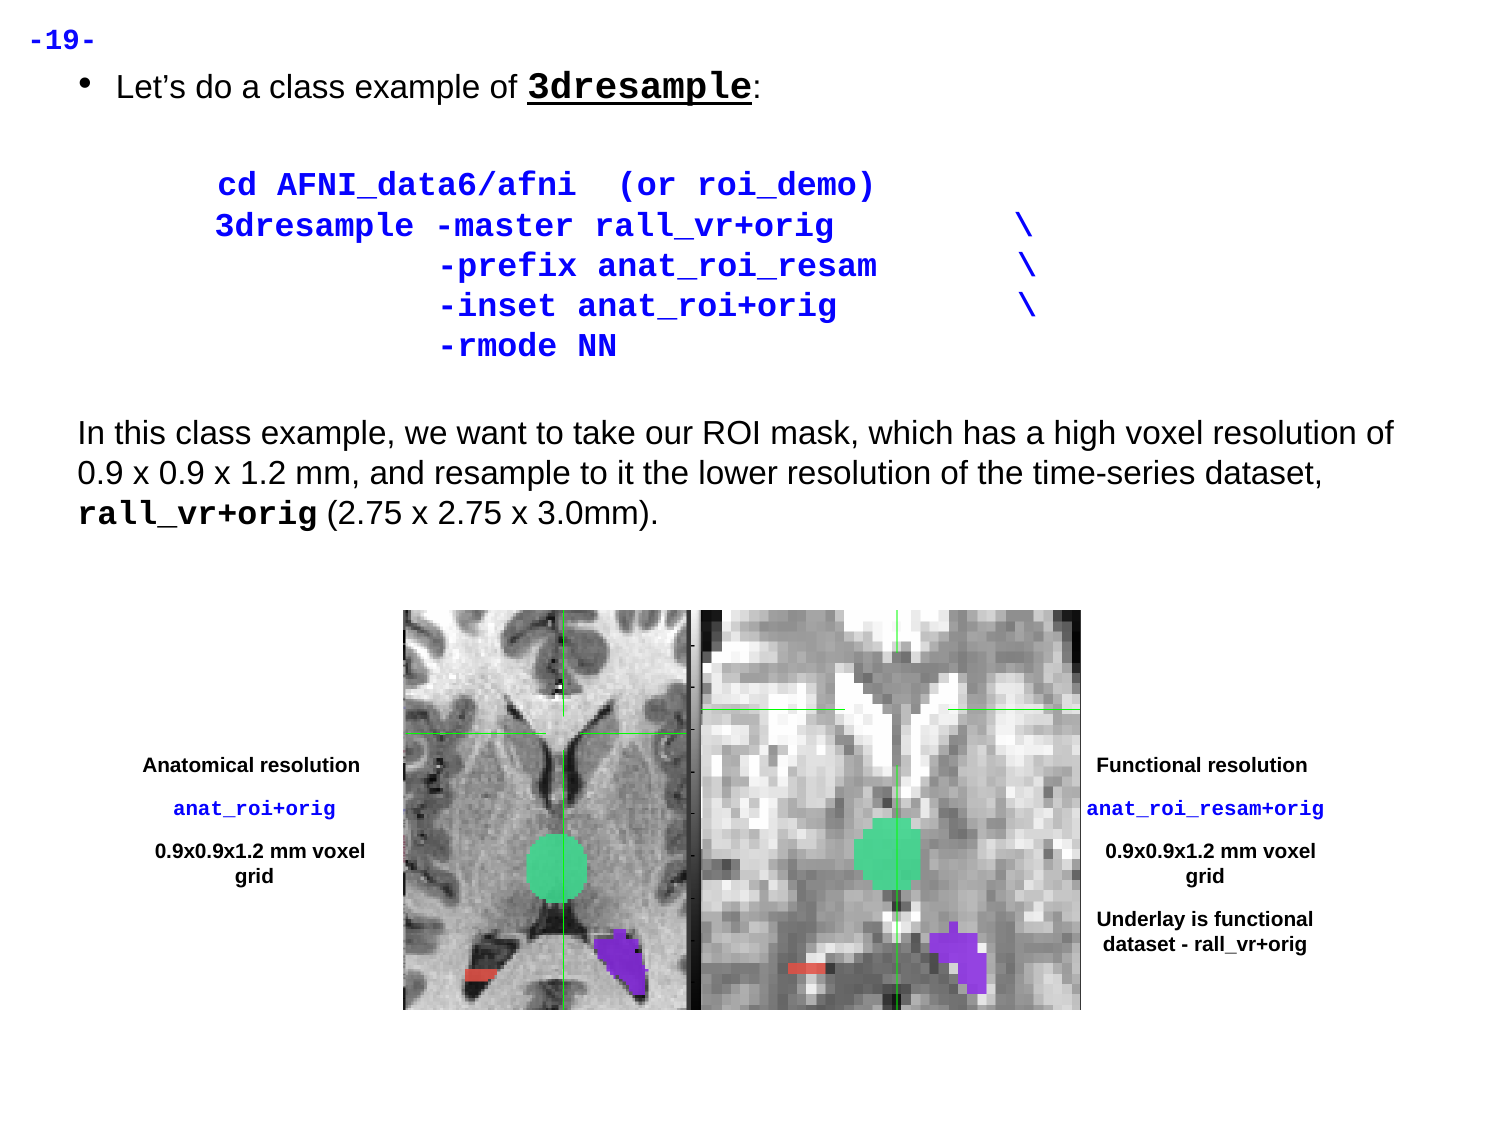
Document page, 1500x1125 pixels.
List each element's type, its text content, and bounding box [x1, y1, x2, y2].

picture [403, 610, 1081, 1010]
text_box Functional resolution anat_roi_resam+orig 0.9x0.9x1.2 mm voxel grid Underlay is functional dataset - rall_vr+orig [1066, 743, 1344, 964]
text_box Anatomical resolution anat_roi+orig 0.9x0.9x1.2 mm voxel grid [116, 743, 393, 896]
list Let’s do a class example of 3dresample: cd AFNI_data6/afni (or roi_demo) 3dresample -master rall_vr+orig \ -prefix anat_roi_resam \ -inset anat_roi+orig \ -rmode NN In this class example, we want to take our ROI mask, which has a high voxel resolution of 0.9 x 0.9 x 1.2 mm, and resample to it the lower resolution of the time-series dataset, rall_vr+orig (2.75 x 2.75 x 3.0mm). [62, 62, 1438, 575]
